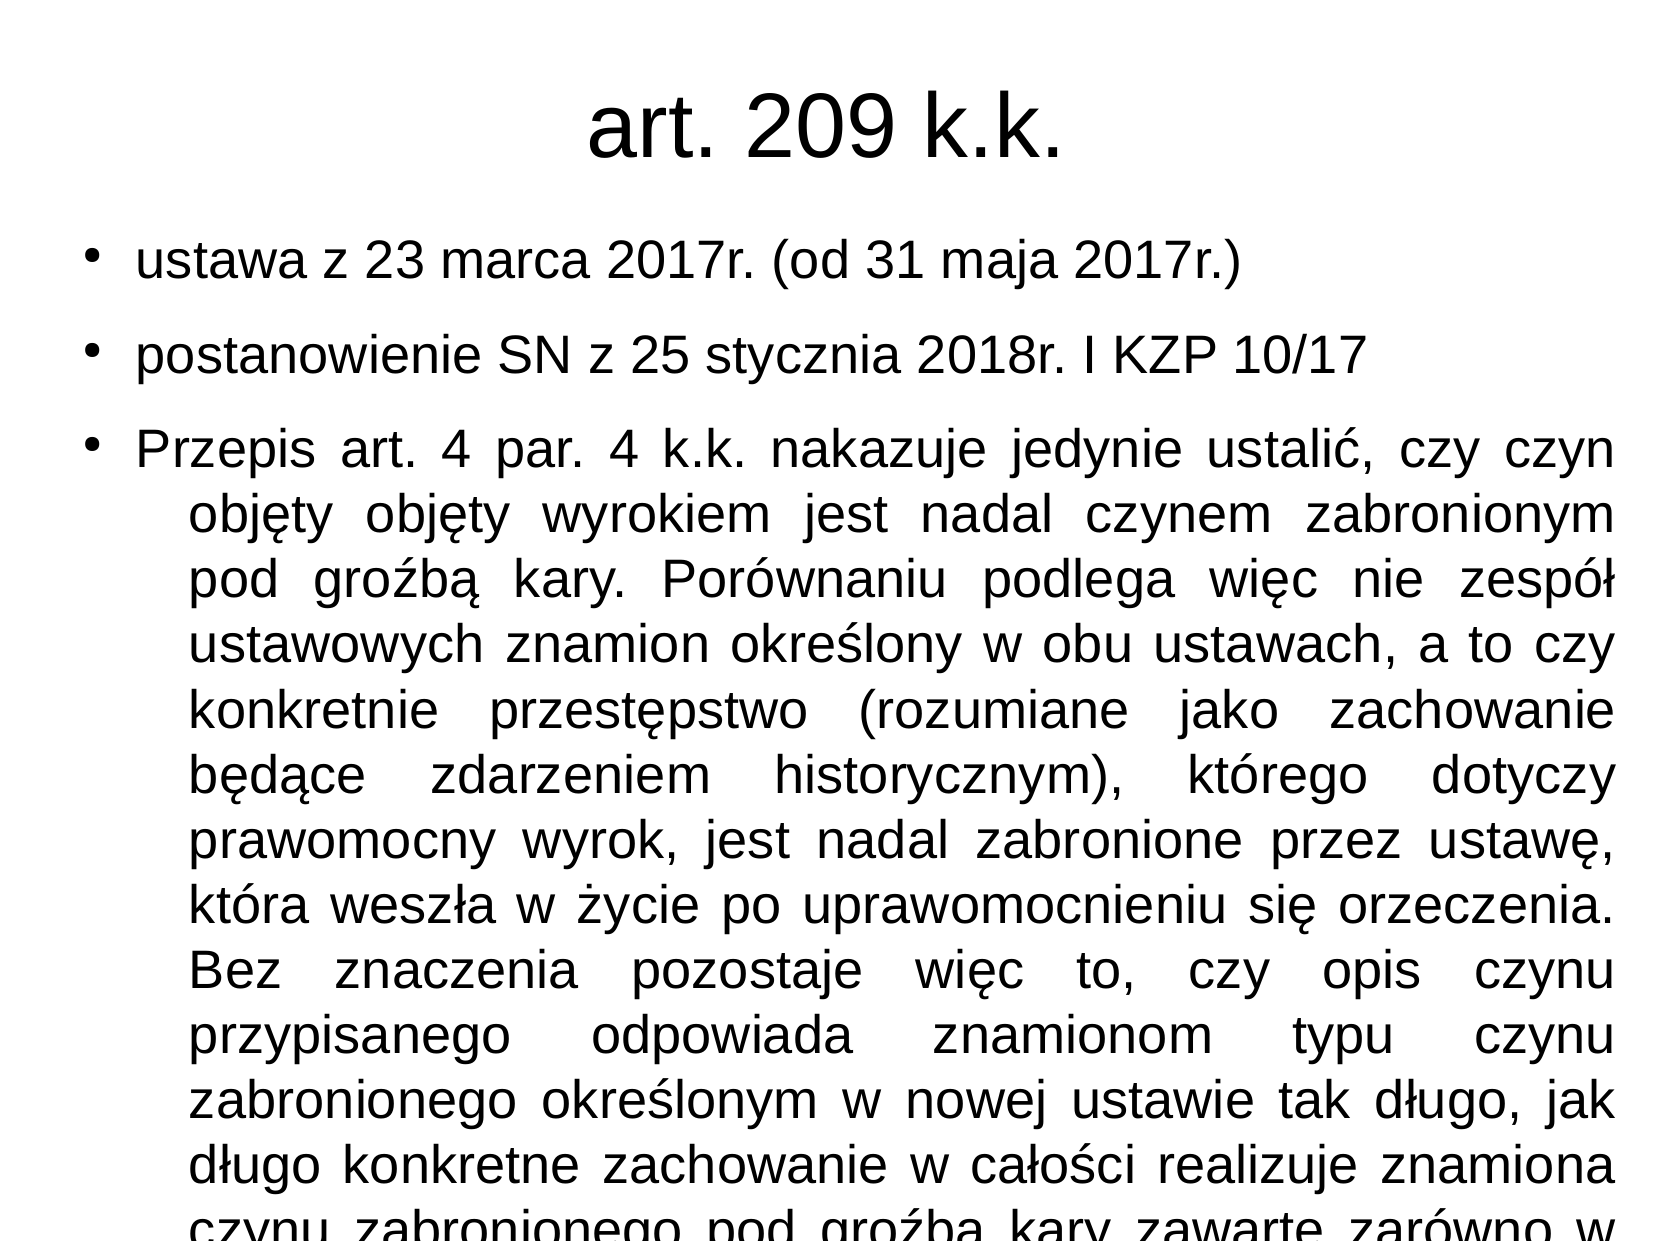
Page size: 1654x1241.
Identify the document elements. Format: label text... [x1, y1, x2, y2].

list ustawa z 23 marca 2017r. (od 31 maja 2017r.) postanowienie SN z 25 stycznia 2018r. I KZP 10/17 Przepis art. 4 par. 4 k.k. nakazuje jedynie ustalić, czy czyn objęty objęty wyrokiem jest nadal czynem zabronionym pod groźbą kary. Porównaniu podlega więc nie zespół ustawowych znamion określony w obu ustawach, a to czy konkretnie przestępstwo (rozumiane jako zachowanie będące zdarzeniem historycznym), którego dotyczy prawomocny wyrok, jest nadal zabronione przez ustawę, która weszła w życie po uprawomocnieniu się orzeczenia. Bez znaczenia pozostaje więc to, czy opis czynu przypisanego odpowiada znamionom typu czynu zabronionego określonym w nowej ustawie tak długo, jak długo konkretne zachowanie w całości realizuje znamiona czynu zabronionego pod groźbą kary zawarte zarówno w starej jak i nowej ustawie. [47, 224, 1619, 1241]
title art. 209 k.k. [82, 17, 1571, 224]
